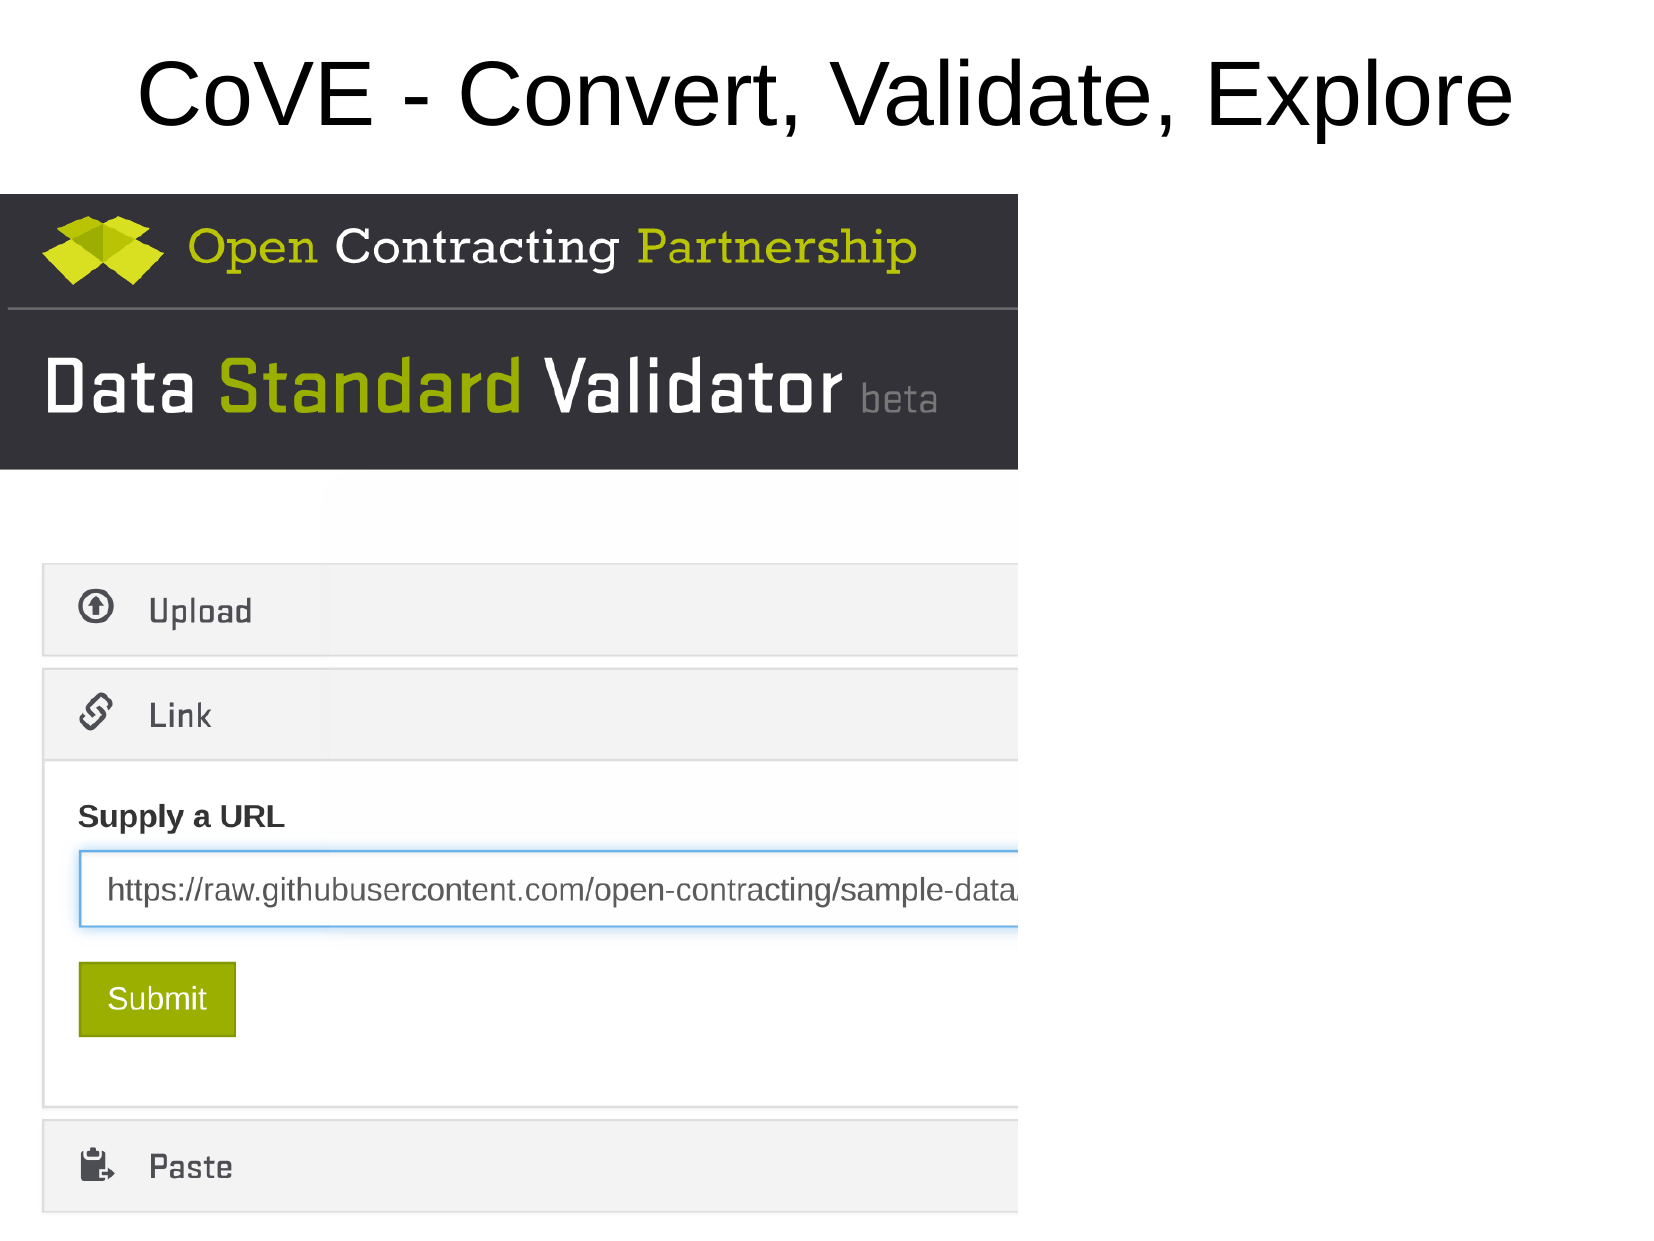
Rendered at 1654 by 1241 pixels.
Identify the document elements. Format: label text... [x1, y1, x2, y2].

title CoVE - Convert, Validate, Explore [82, 0, 1571, 198]
picture [0, 194, 1018, 1241]
